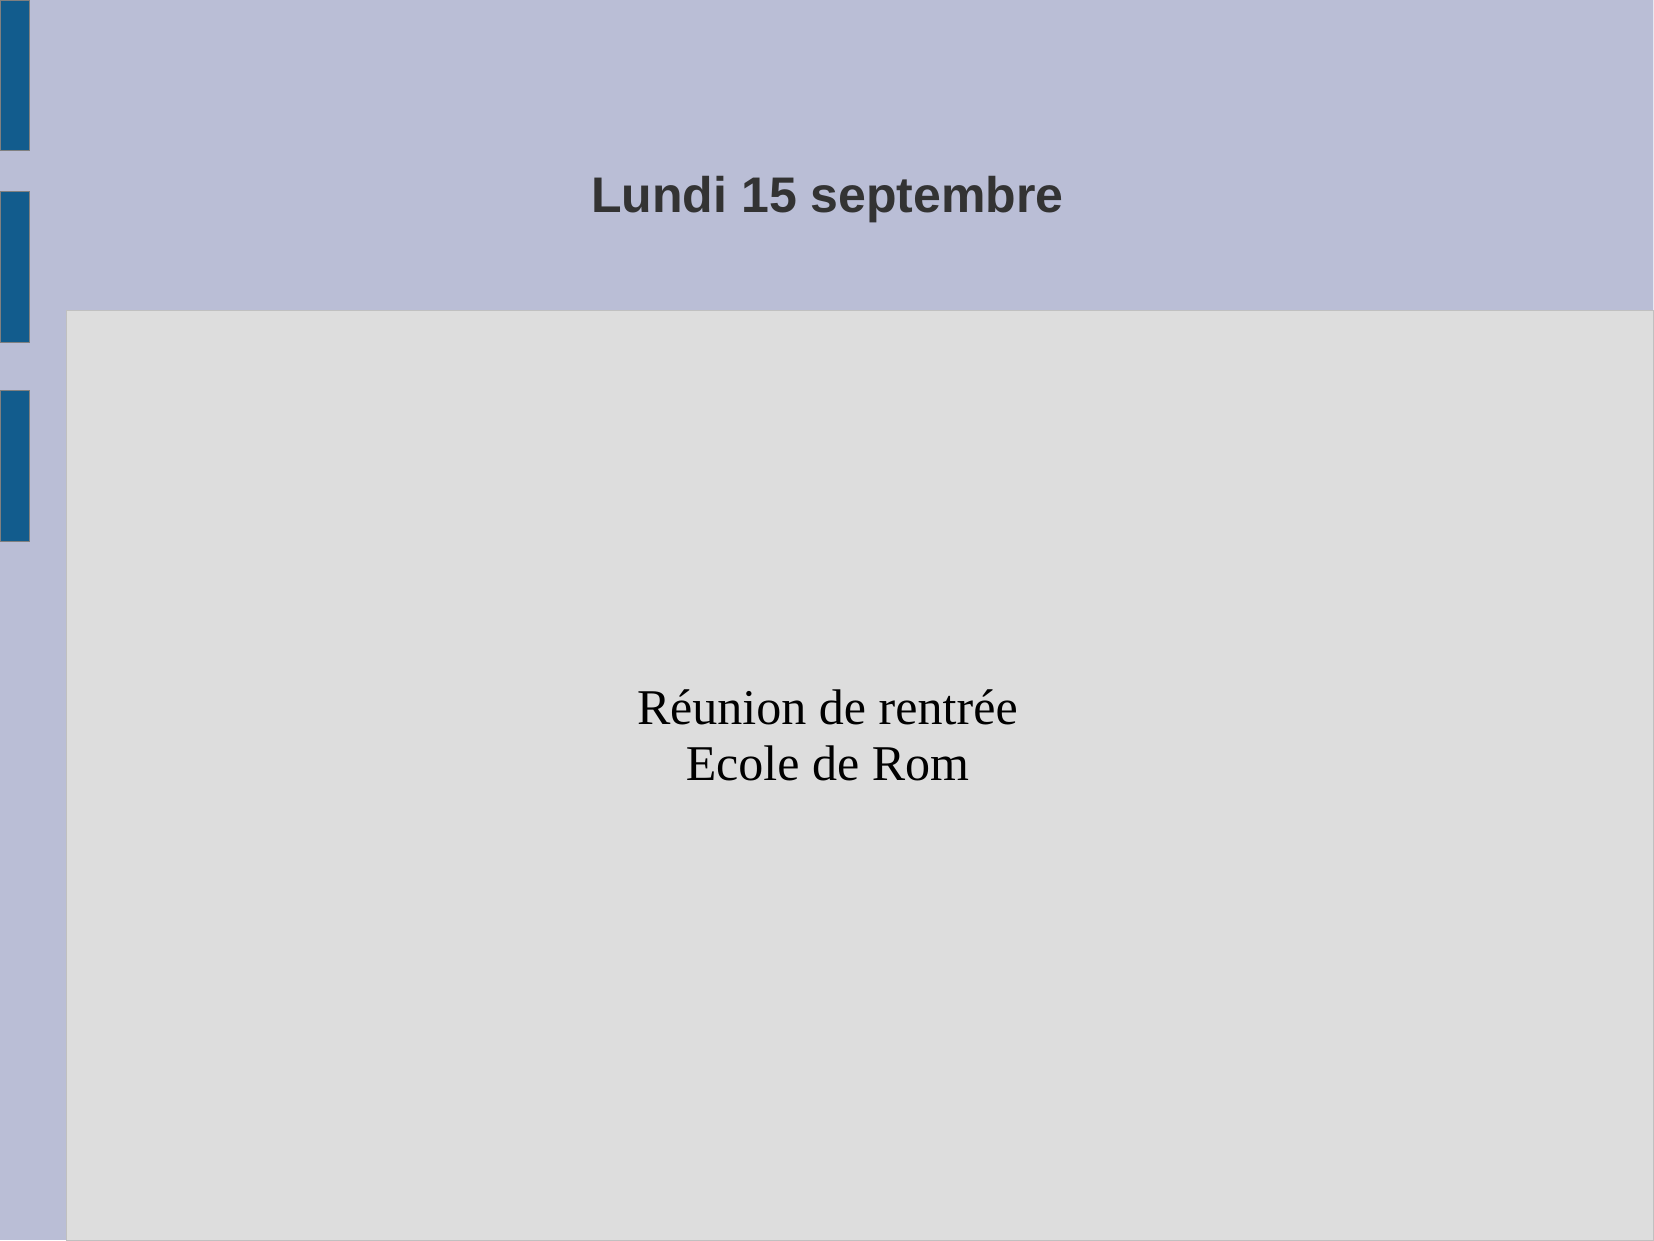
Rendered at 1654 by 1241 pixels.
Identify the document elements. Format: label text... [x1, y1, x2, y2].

title Lundi 15 septembre [121, 91, 1534, 299]
subtitle Réunion de rentrée Ecole de Rom [121, 344, 1534, 1127]
